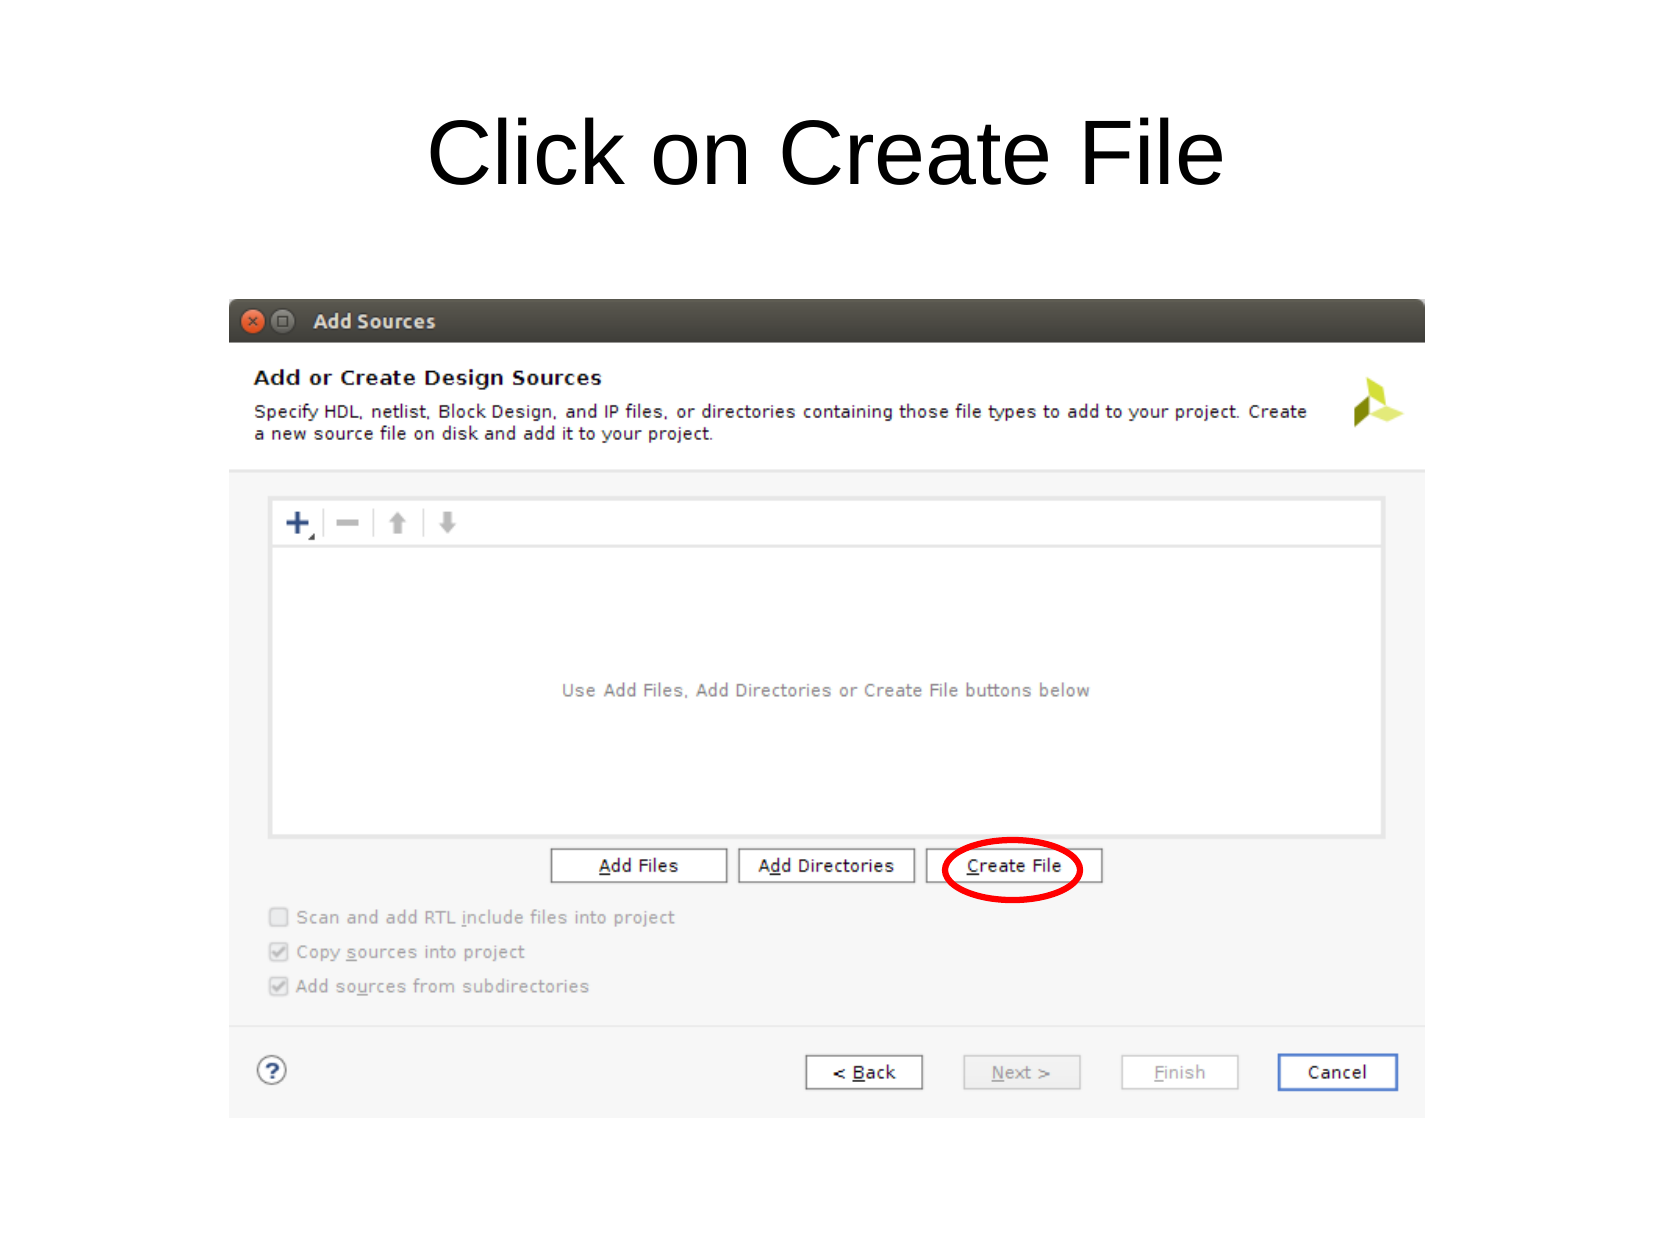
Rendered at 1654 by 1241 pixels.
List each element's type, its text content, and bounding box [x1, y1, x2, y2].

picture [229, 299, 1425, 1118]
title Click on Create File [82, 49, 1571, 257]
